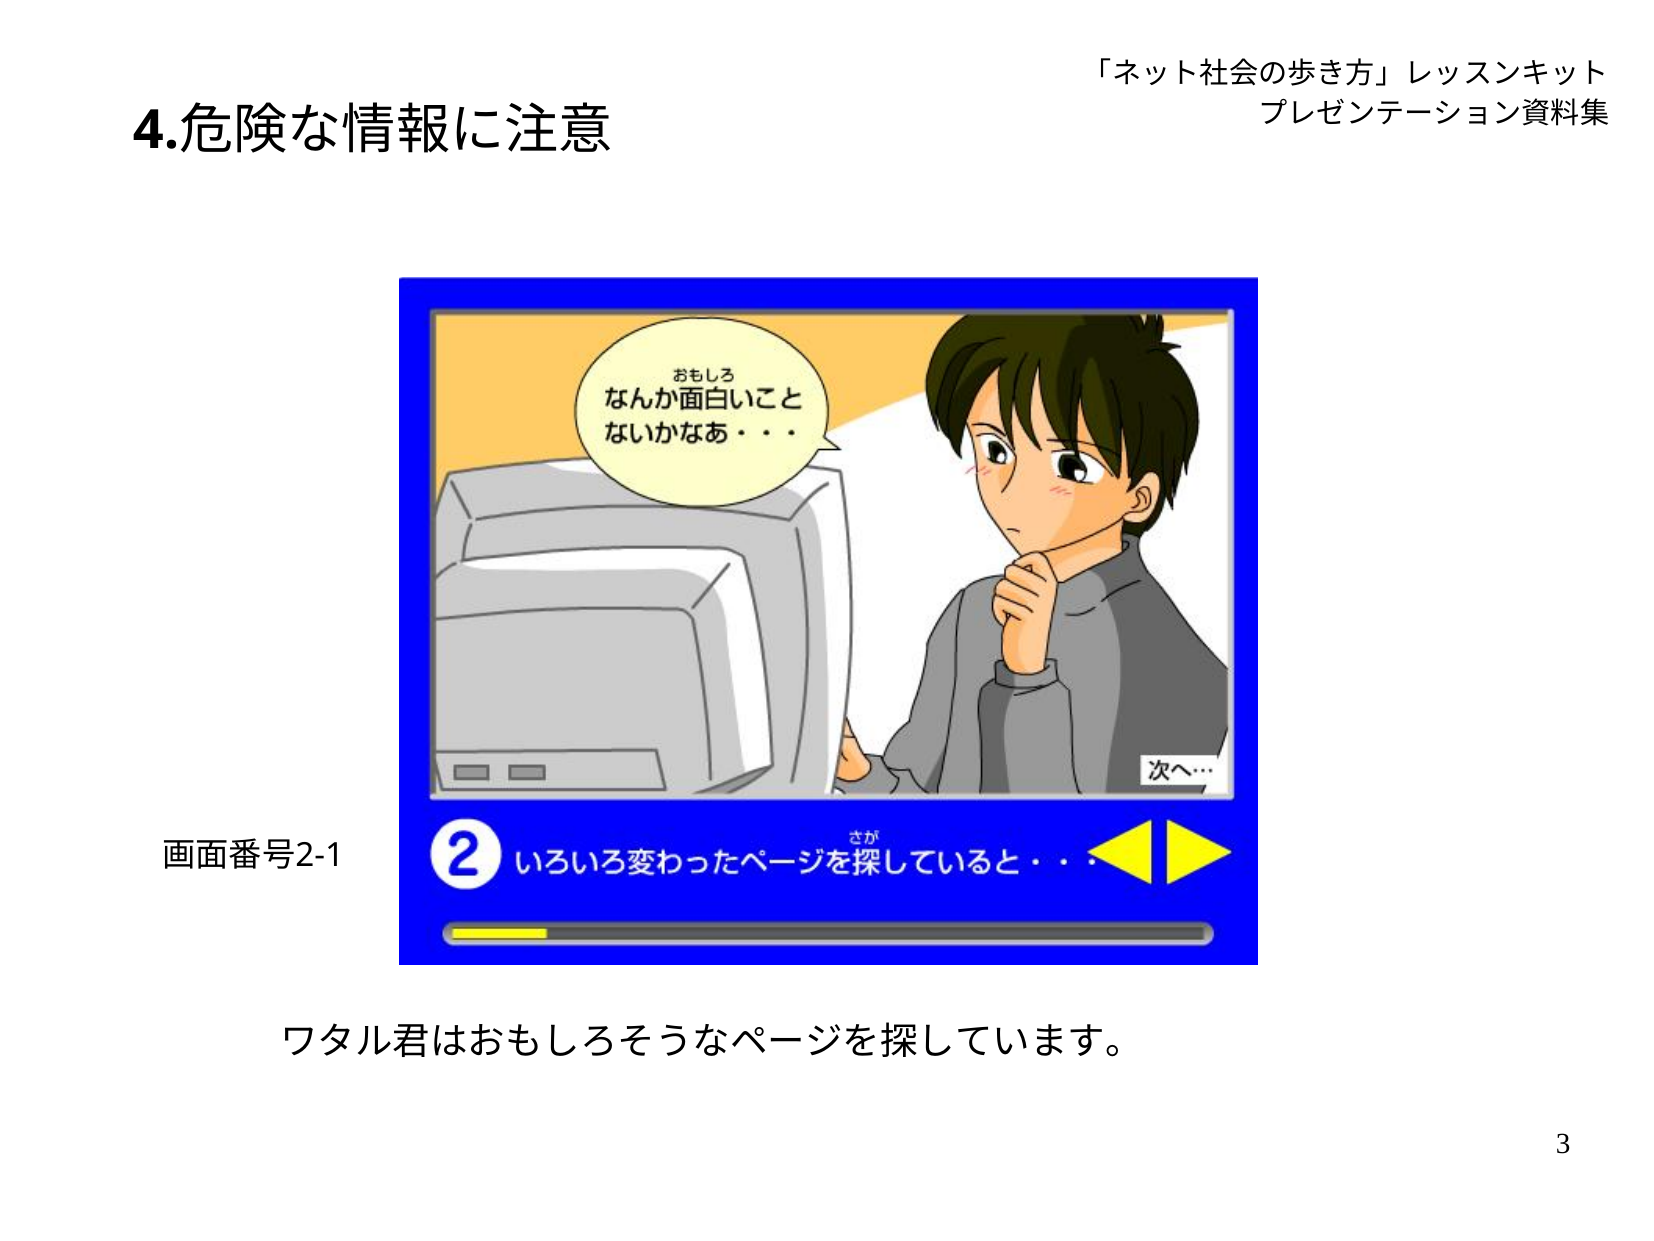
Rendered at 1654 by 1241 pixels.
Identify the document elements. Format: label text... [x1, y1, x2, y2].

text_box 画面番号2-1 [147, 826, 384, 882]
text_box ワタル君はおもしろそうなページを探しています。 [265, 1003, 1447, 1128]
text_box 4.危険な情報に注意 [118, 88, 1093, 169]
text_box 「ネット社会の歩き方」レッスンキット プレゼンテーション資料集 [1062, 44, 1625, 139]
picture [399, 277, 1258, 965]
